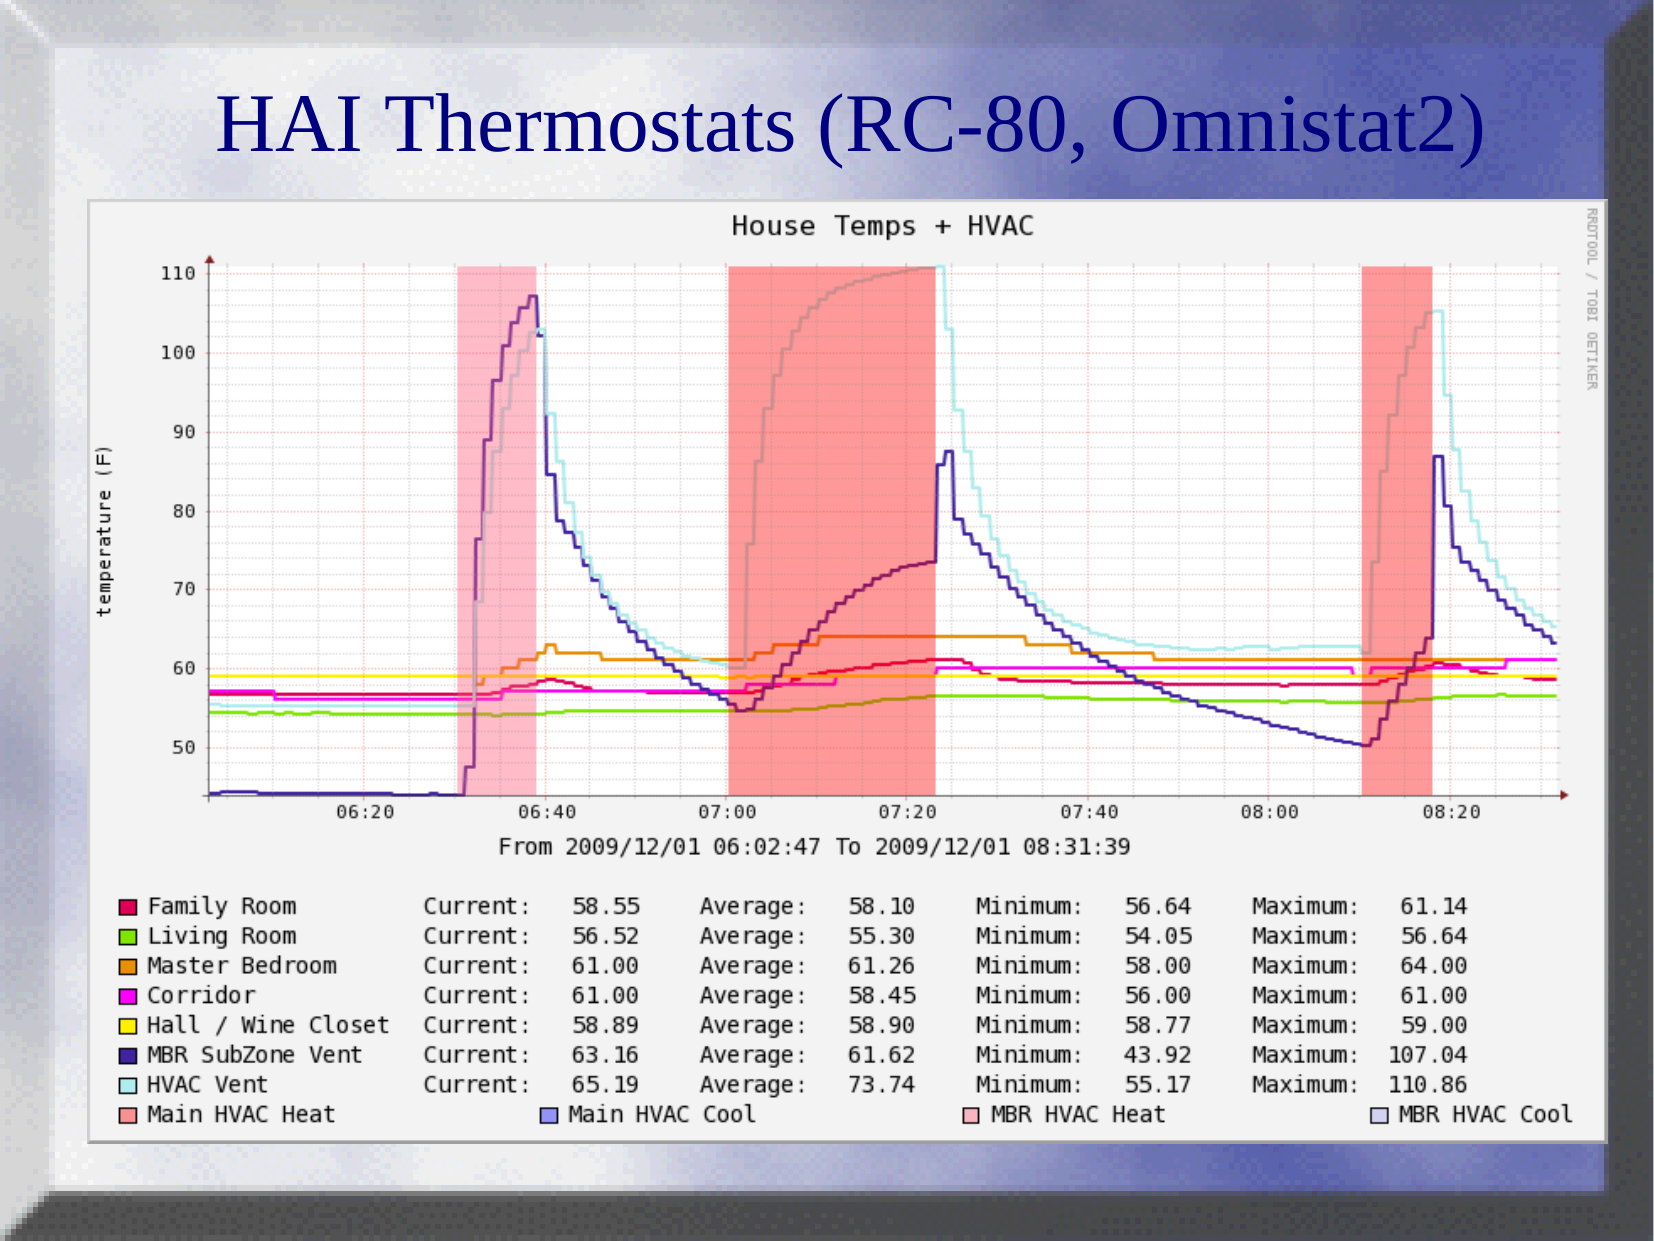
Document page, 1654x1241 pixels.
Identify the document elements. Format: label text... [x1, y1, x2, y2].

picture [0, 0, 1654, 1241]
title HAI Thermostats (RC-80, Omnistat2) [52, 70, 1592, 175]
